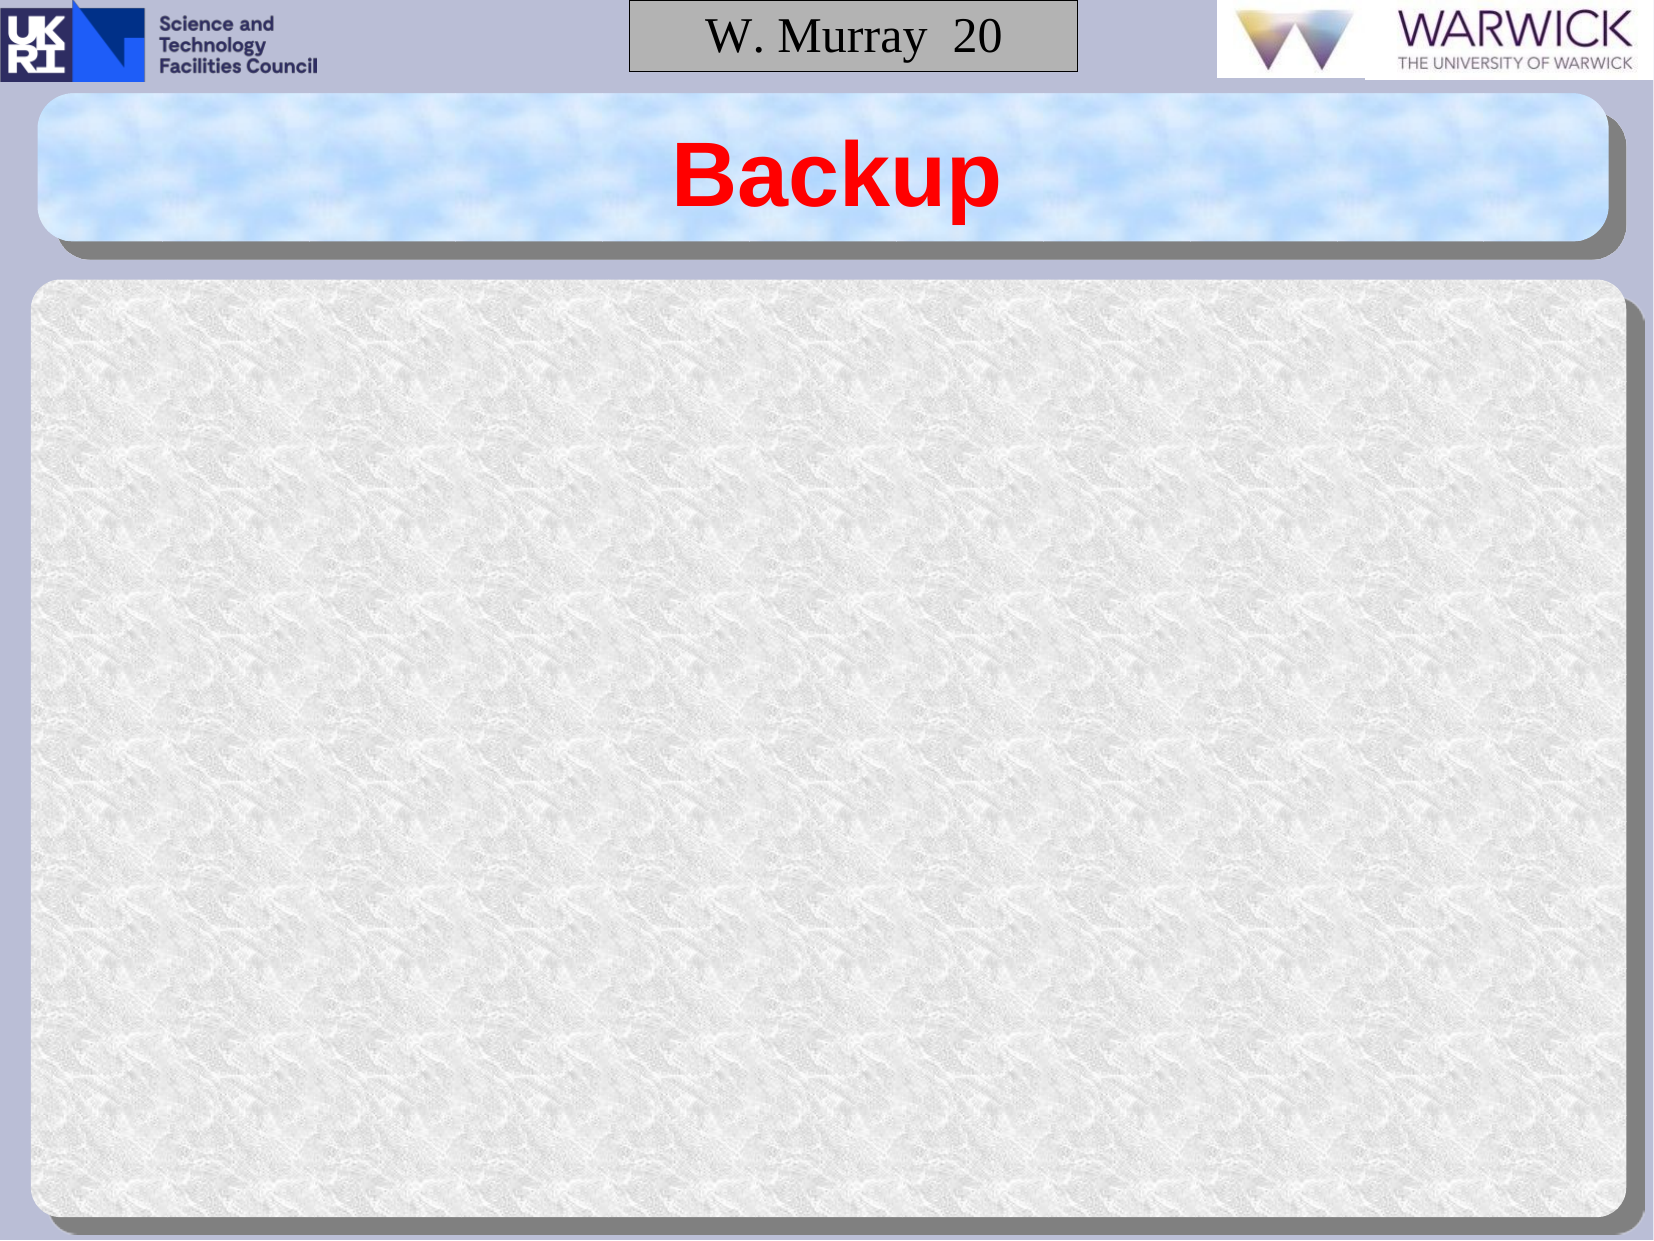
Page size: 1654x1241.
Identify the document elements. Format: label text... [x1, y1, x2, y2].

picture [0, 0, 317, 82]
title Backup [90, 101, 1584, 249]
picture [1217, 0, 1654, 80]
picture [37, 93, 1609, 242]
picture [30, 279, 1627, 1218]
